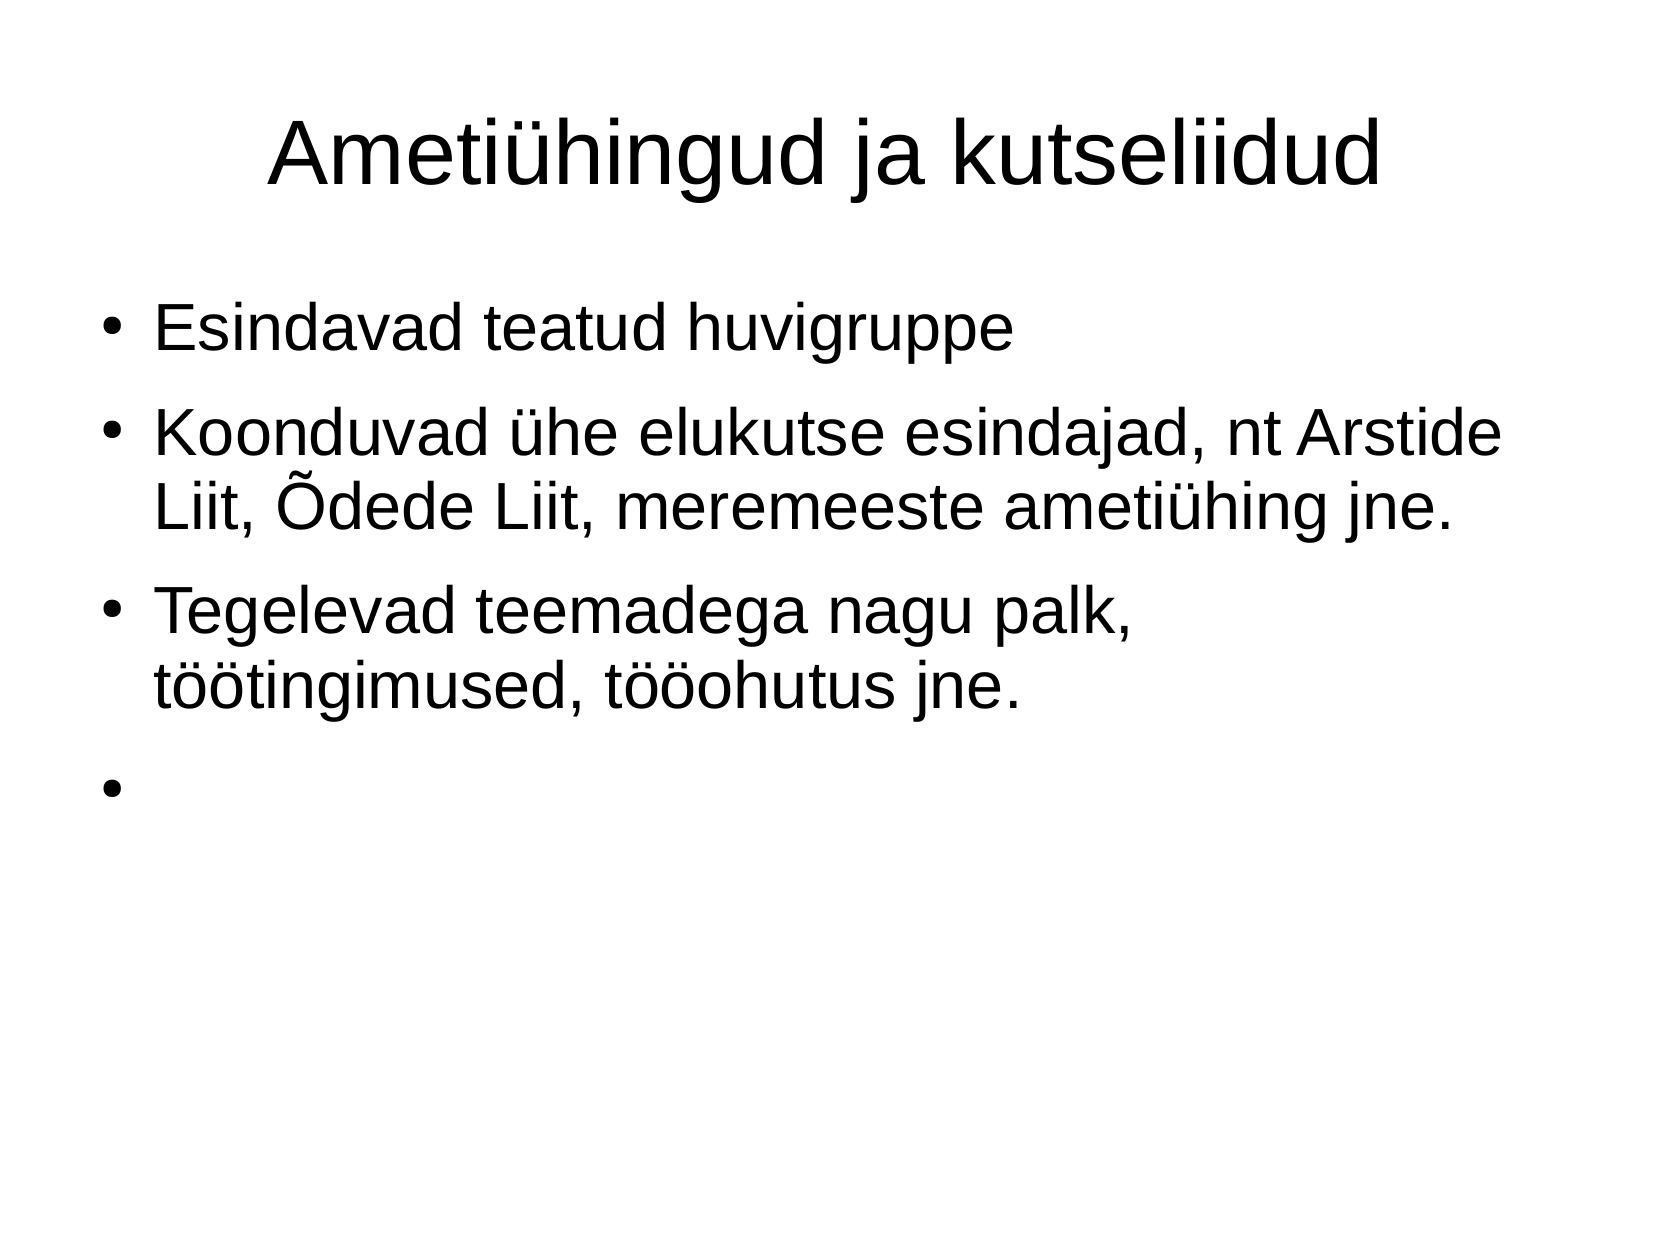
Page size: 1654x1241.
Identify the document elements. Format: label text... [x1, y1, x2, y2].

title Ametiühingud ja kutseliidud [82, 49, 1571, 257]
list Esindavad teatud huvigruppe Koonduvad ühe elukutse esindajad, nt Arstide Liit, Õdede Liit, meremeeste ametiühing jne. Tegelevad teemadega nagu palk, töötingimused, tööohutus jne. [82, 290, 1538, 1010]
